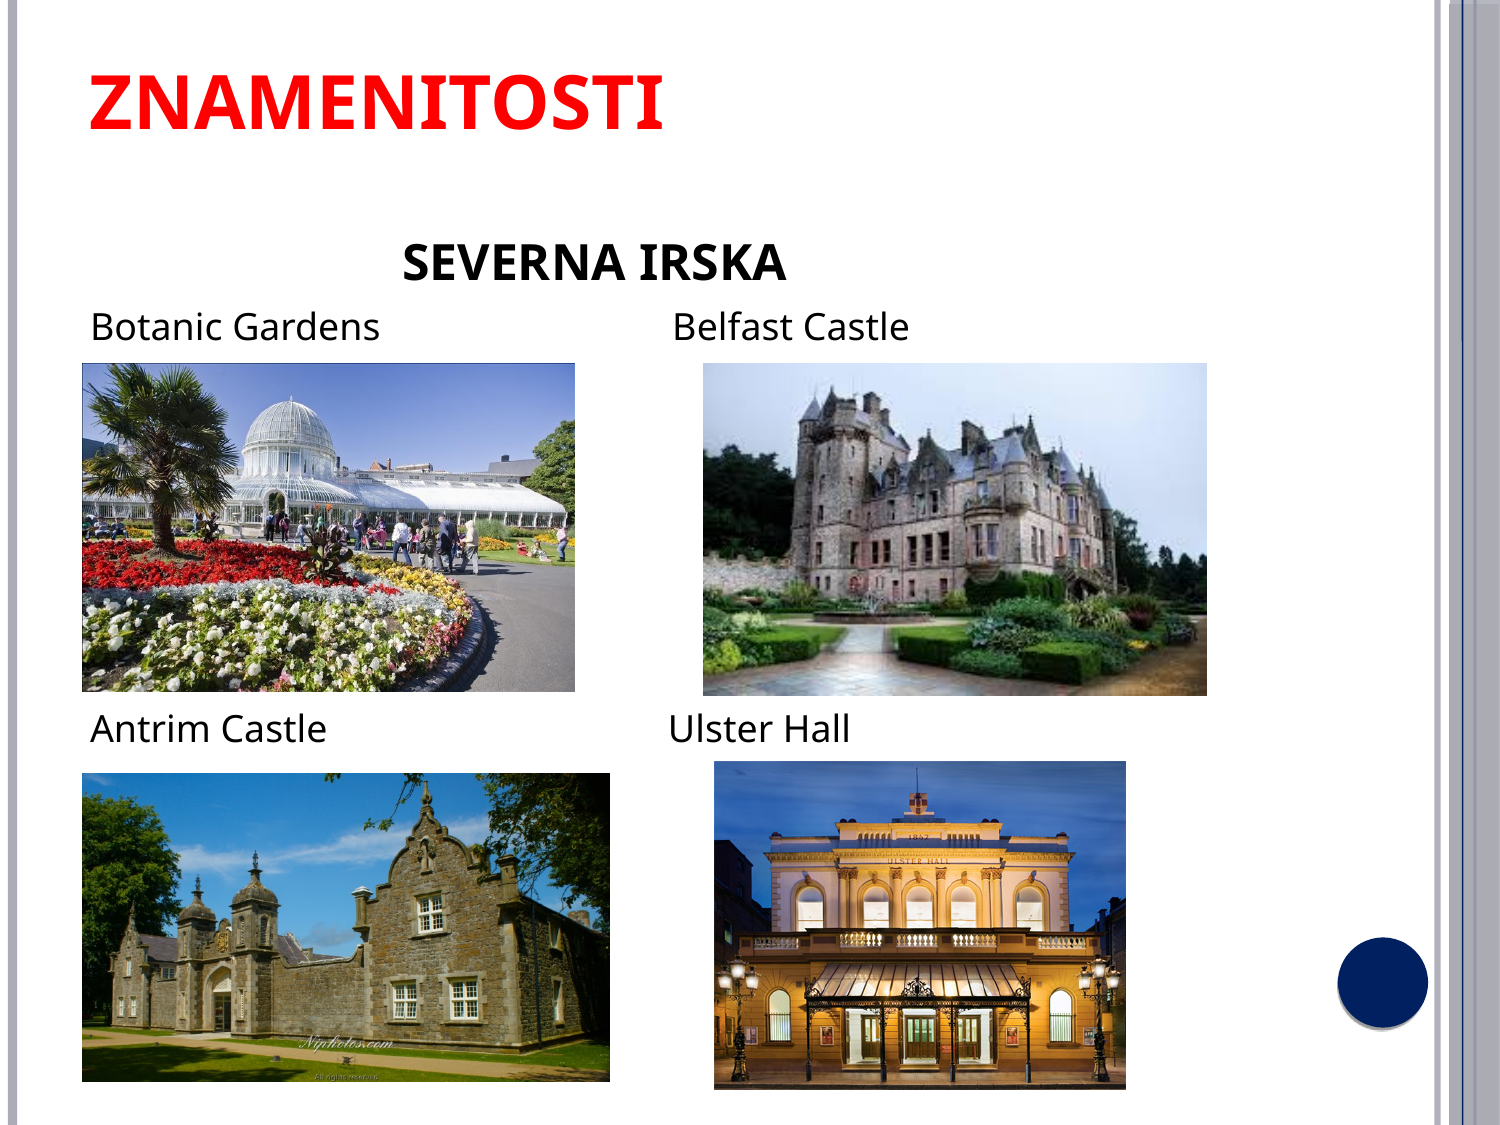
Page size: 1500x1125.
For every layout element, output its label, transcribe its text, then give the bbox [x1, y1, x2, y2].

title znamenitosti [75, 45, 1300, 153]
picture [703, 363, 1207, 696]
list SEVERNA IRSKA Botanic Gardens Belfast Castle Antrim Castle Ulster Hall [75, 222, 1300, 1062]
picture [82, 773, 610, 1083]
picture [82, 363, 575, 692]
picture [714, 761, 1126, 1090]
